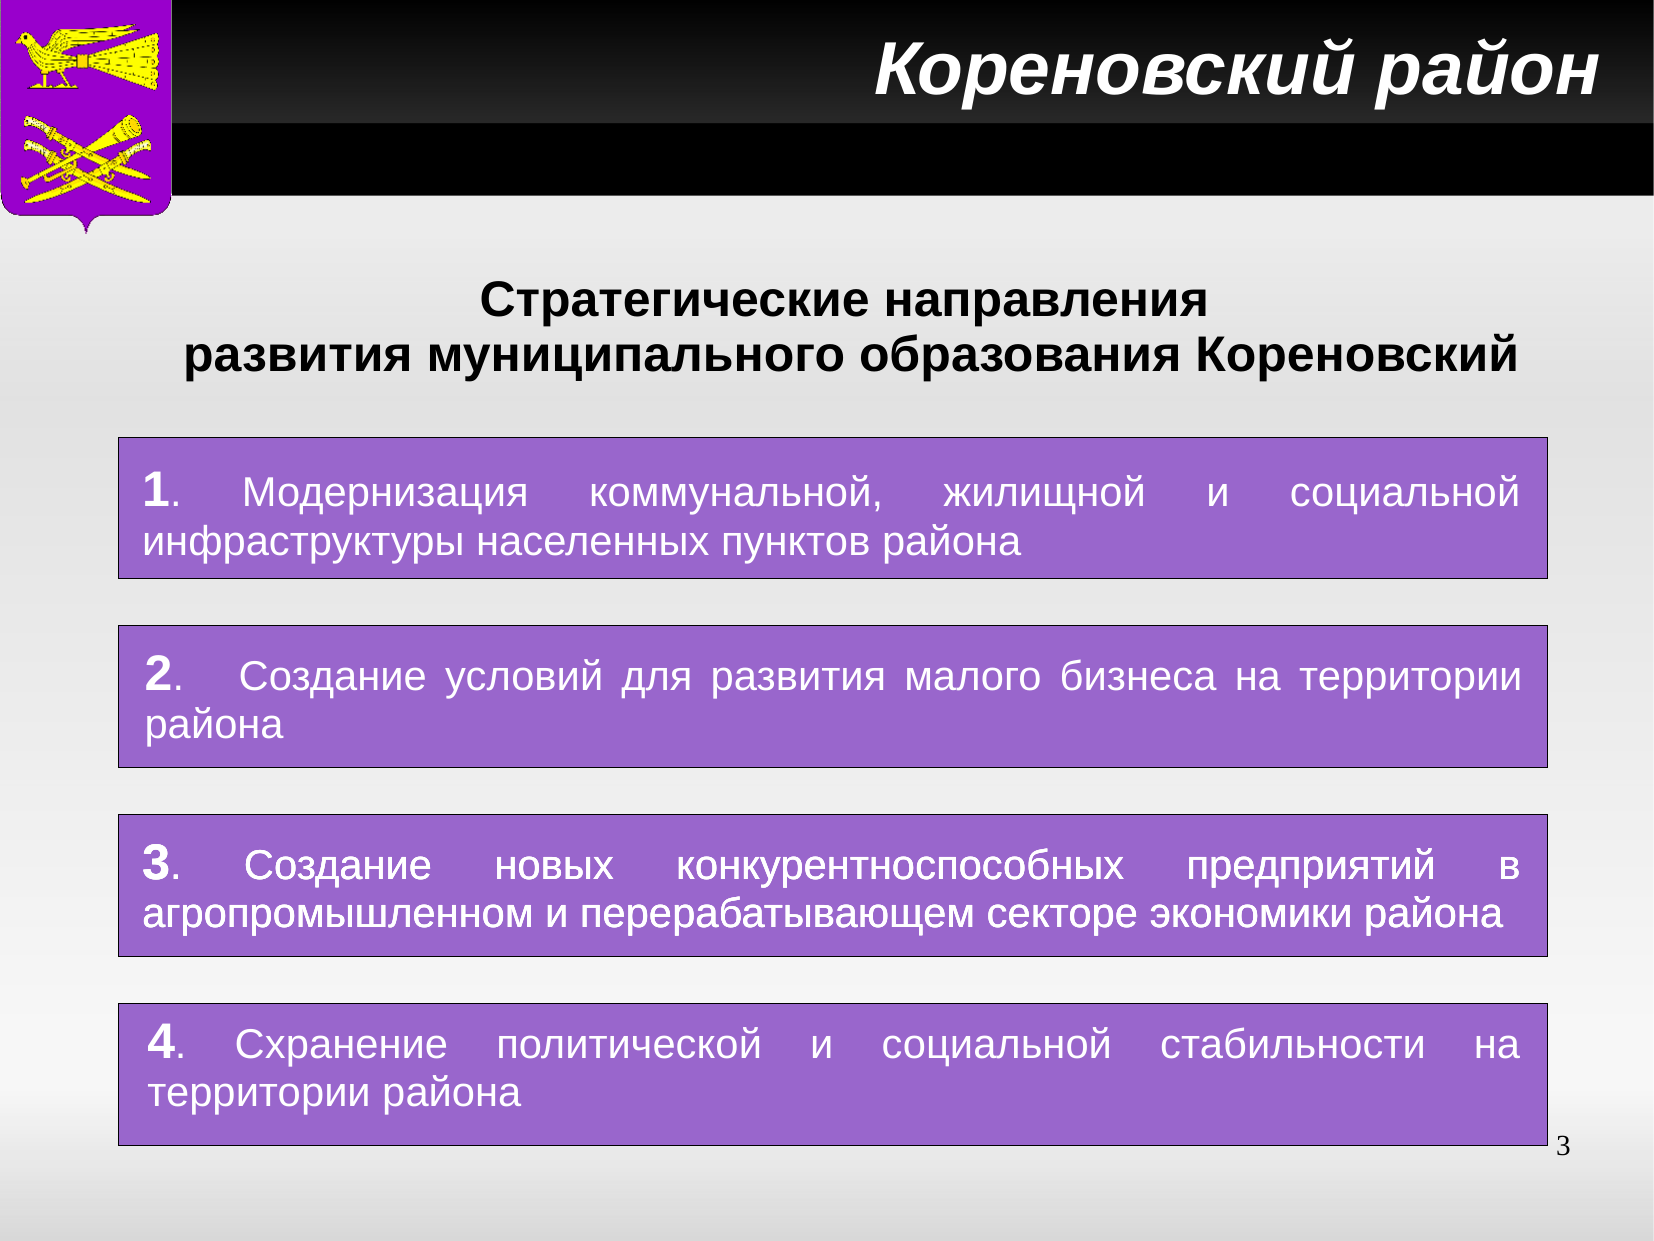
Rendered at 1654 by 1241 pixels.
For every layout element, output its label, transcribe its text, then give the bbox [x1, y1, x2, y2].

text_box 4. Схранение политической и социальной стабильности на территории района [132, 1005, 1536, 1123]
text_box Стратегические направления развития муниципального образования Кореновский [154, 263, 1534, 390]
picture [0, 0, 1654, 1241]
text_box [118, 1003, 1548, 1146]
text_box 2. Создание условий для развития малого бизнеса на территории района [129, 637, 1538, 755]
text_box [118, 437, 1548, 579]
text_box 1. Модернизация коммунальной, жилищной и социальной инфраструктуры населенных пунктов района [127, 454, 1536, 572]
text_box [118, 814, 1548, 957]
text_box 3. Создание новых конкурентноспособных предприятий в агропромышленном и перерабатывающем секторе экономики района [127, 826, 1536, 944]
text_box [118, 625, 1548, 768]
text_box Кореновский район [797, 19, 1617, 119]
